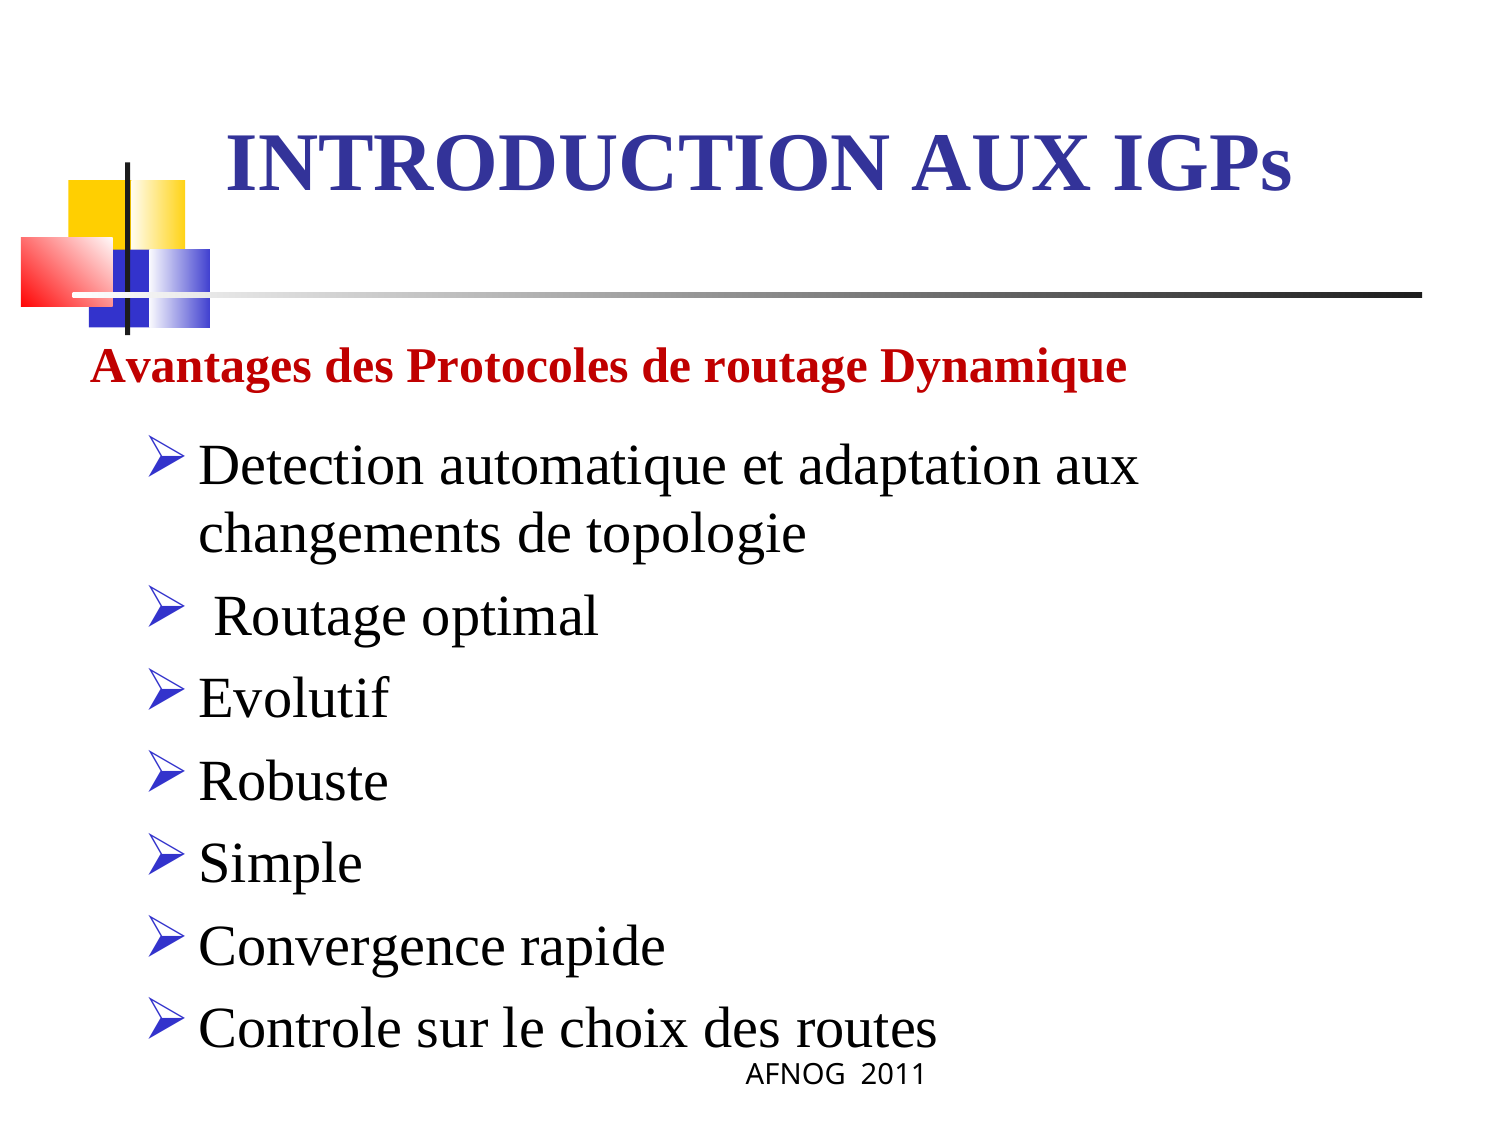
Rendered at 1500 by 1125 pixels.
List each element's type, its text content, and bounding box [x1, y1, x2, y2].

text_box INTRODUCTION AUX IGPs [210, 105, 1418, 218]
text_box Avantages des Protocoles de routage Dynamique [0, 328, 1231, 402]
text_box Detection automatique et adaptation aux changements de topologie Routage optimal Evolutif Robuste Simple Convergence rapide Controle sur le choix des routes [128, 421, 1404, 1097]
